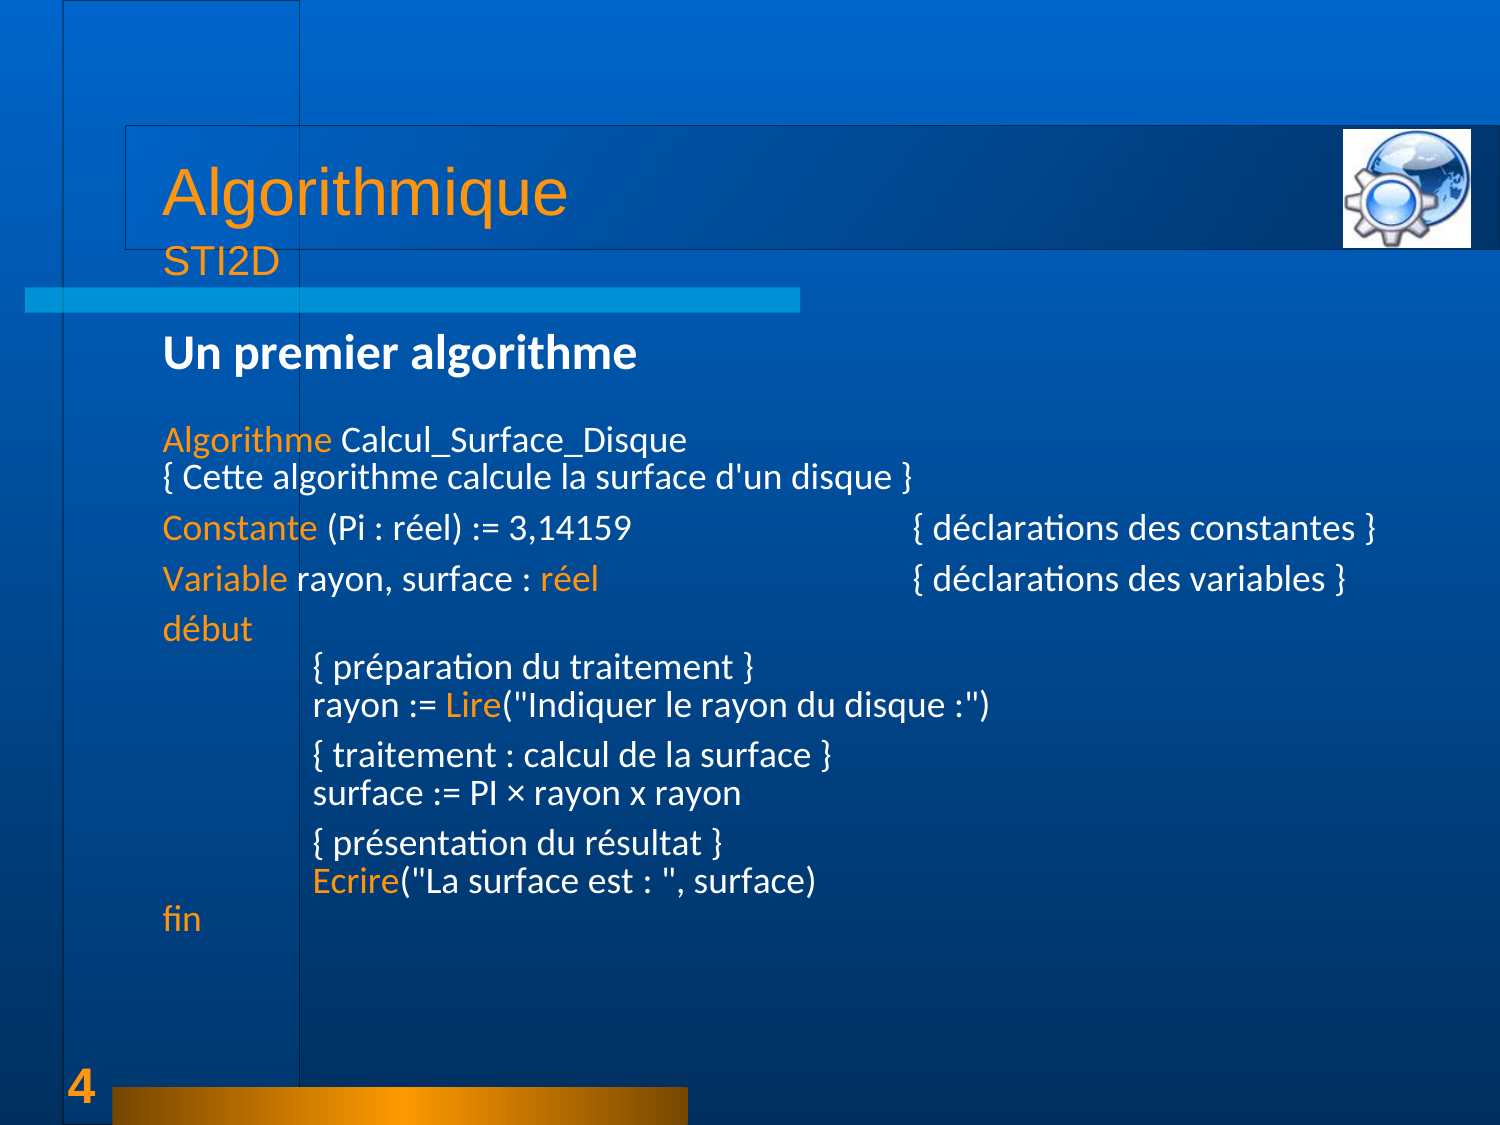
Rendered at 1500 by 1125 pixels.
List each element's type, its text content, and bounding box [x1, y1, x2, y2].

text_box Un premier algorithme Algorithme Calcul_Surface_Disque { Cette algorithme calcule la surface d'un disque } Constante (Pi : réel) := 3,14159 { déclarations des constantes } Variable rayon, surface : réel { déclarations des variables } début { préparation du traitement } rayon := Lire("Indiquer le rayon du disque :") { traitement : calcul de la surface } surface := PI × rayon x rayon { présentation du résultat } Ecrire("La surface est : ", surface) fin [147, 324, 1418, 1078]
picture [1343, 129, 1471, 248]
